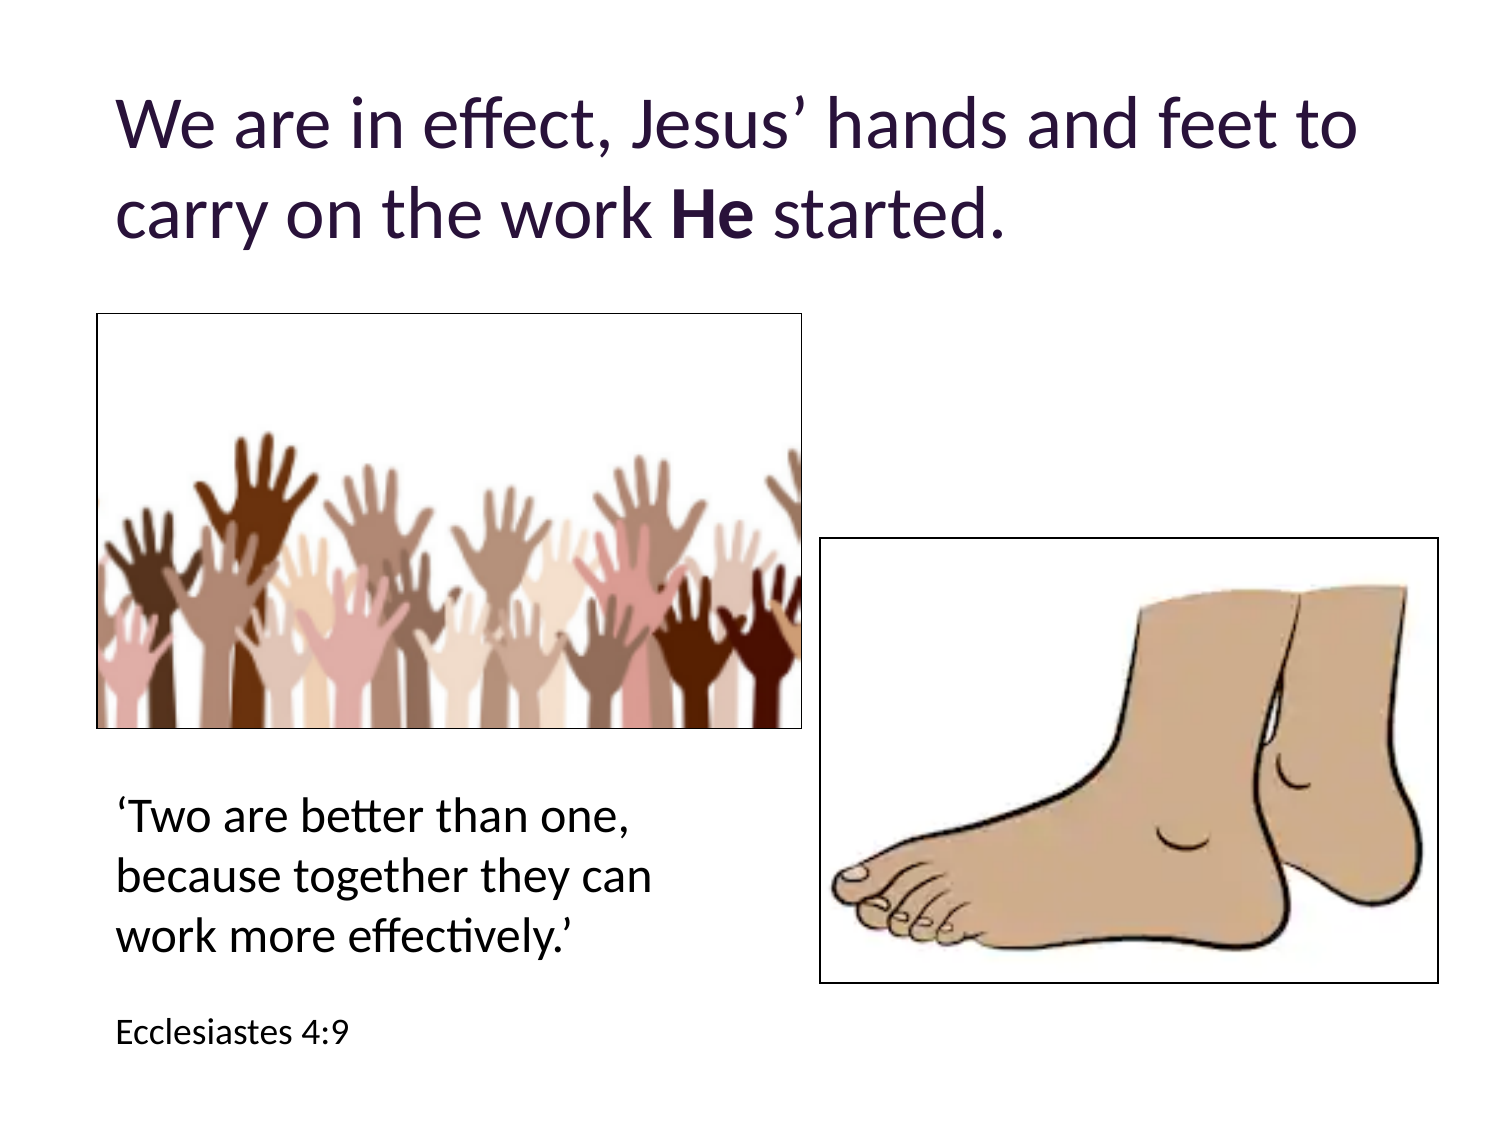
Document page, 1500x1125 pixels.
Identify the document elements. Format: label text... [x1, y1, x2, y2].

text_box ‘Two are better than one, because together they can work more effectively.’ Ecclesiastes 4:9 [100, 775, 774, 1063]
picture [820, 538, 1438, 983]
text_box We are in effect, Jesus’ hands and feet to carry on the work He started. [100, 66, 1400, 264]
picture [97, 314, 801, 728]
